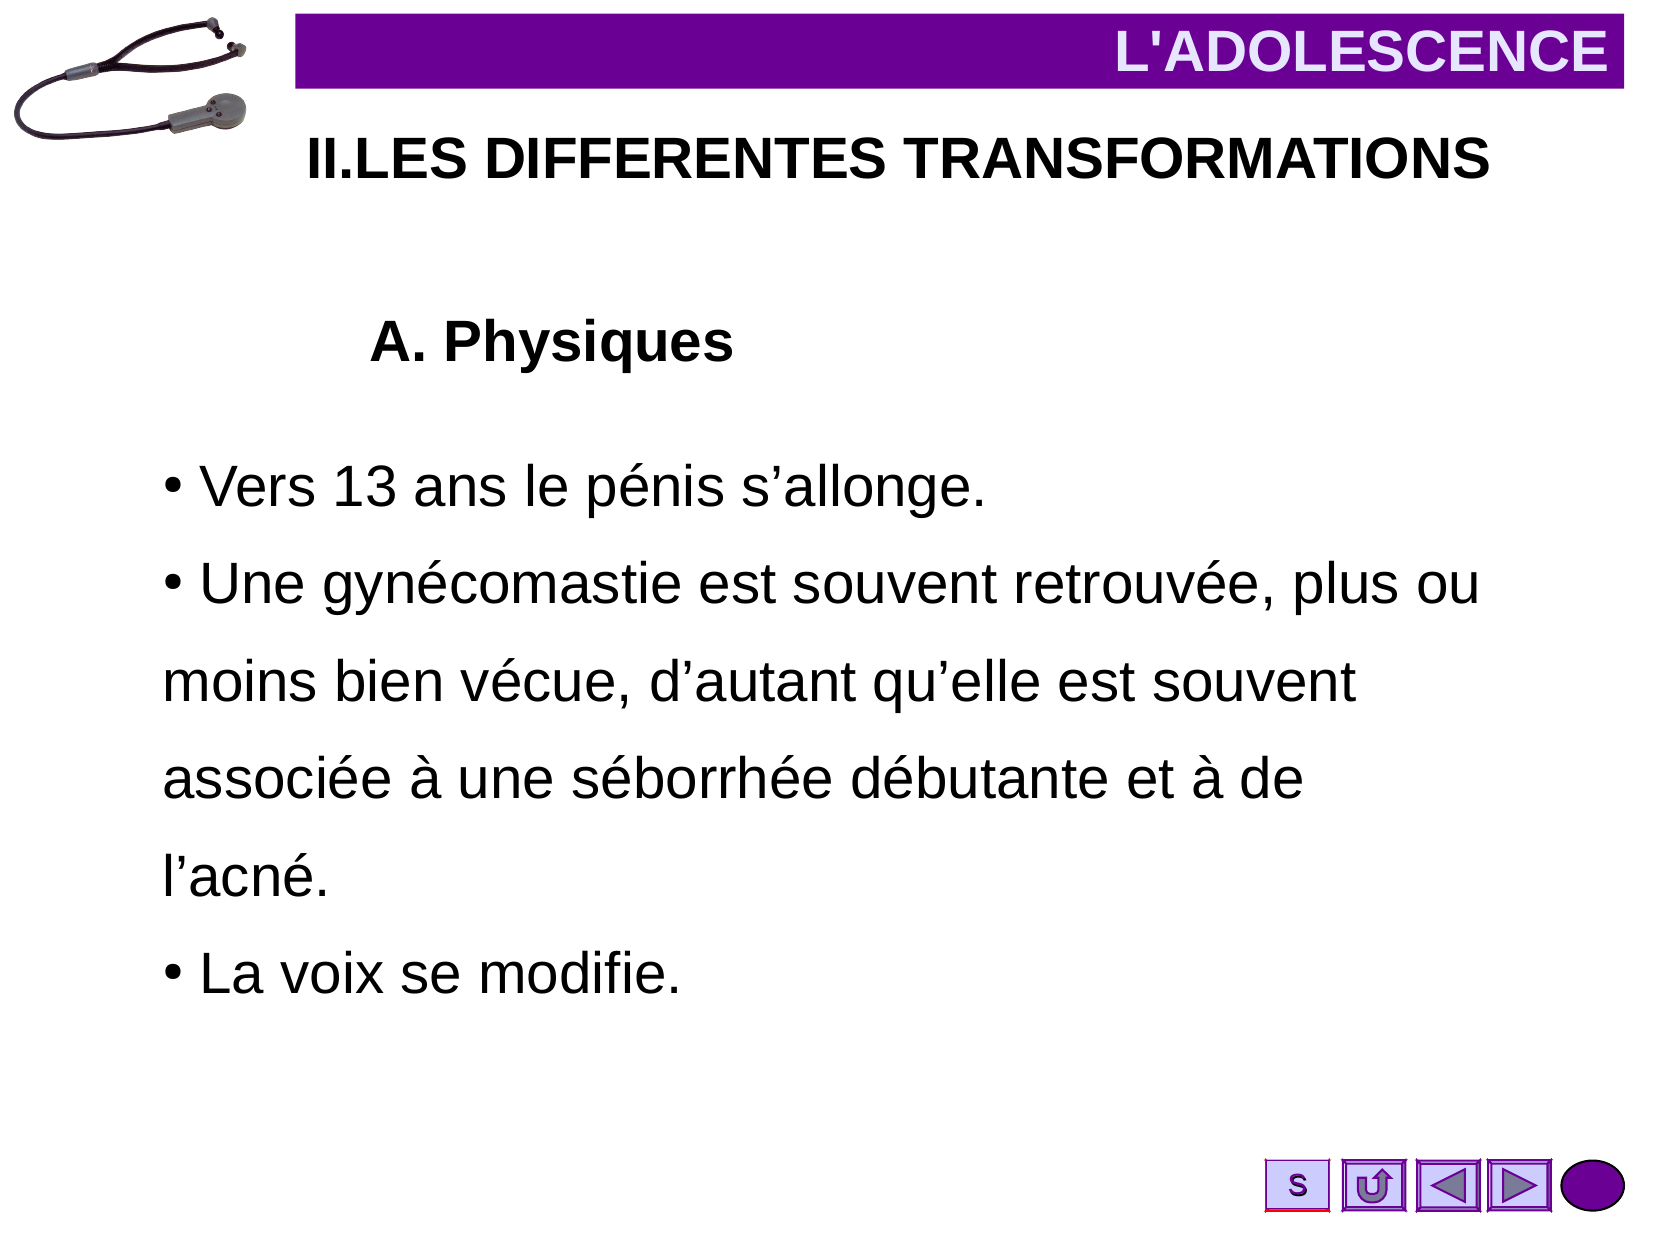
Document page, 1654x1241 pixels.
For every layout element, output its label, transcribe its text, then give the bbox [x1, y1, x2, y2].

text_box L'ADOLESCENCE [295, 13, 1625, 89]
text_box [1561, 1160, 1625, 1211]
picture [8, 8, 260, 153]
text_box A. Physiques [354, 301, 751, 382]
text_box II.LES DIFFERENTES TRANSFORMATIONS [265, 118, 1506, 207]
text_box Vers 13 ans le pénis s’allonge. Une gynécomastie est souvent retrouvée, plus ou moins bien vécue, d’autant qu’elle est souvent associée à une séborrhée débutante et à de l’acné. La voix se modifie. [147, 413, 1506, 1064]
